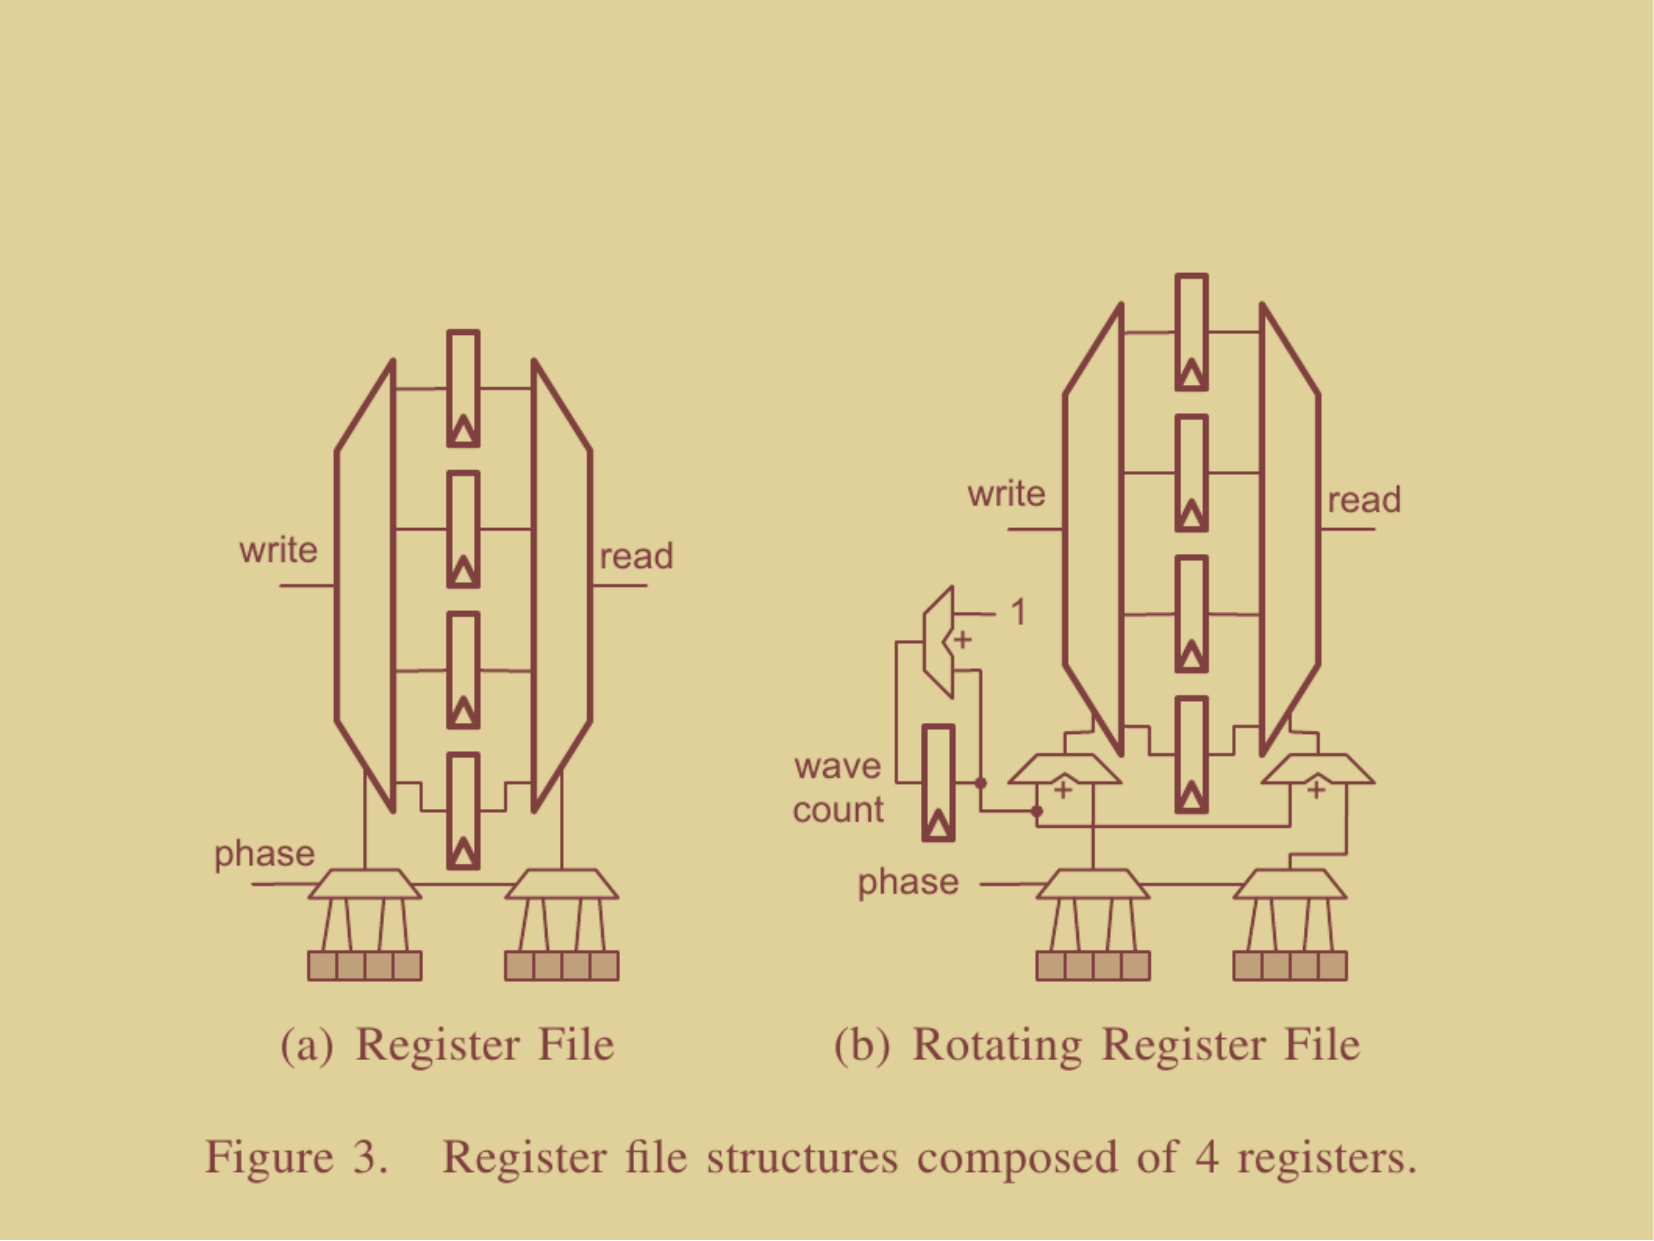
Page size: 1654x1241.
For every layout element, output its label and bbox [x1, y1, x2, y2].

picture [187, 262, 1439, 1193]
